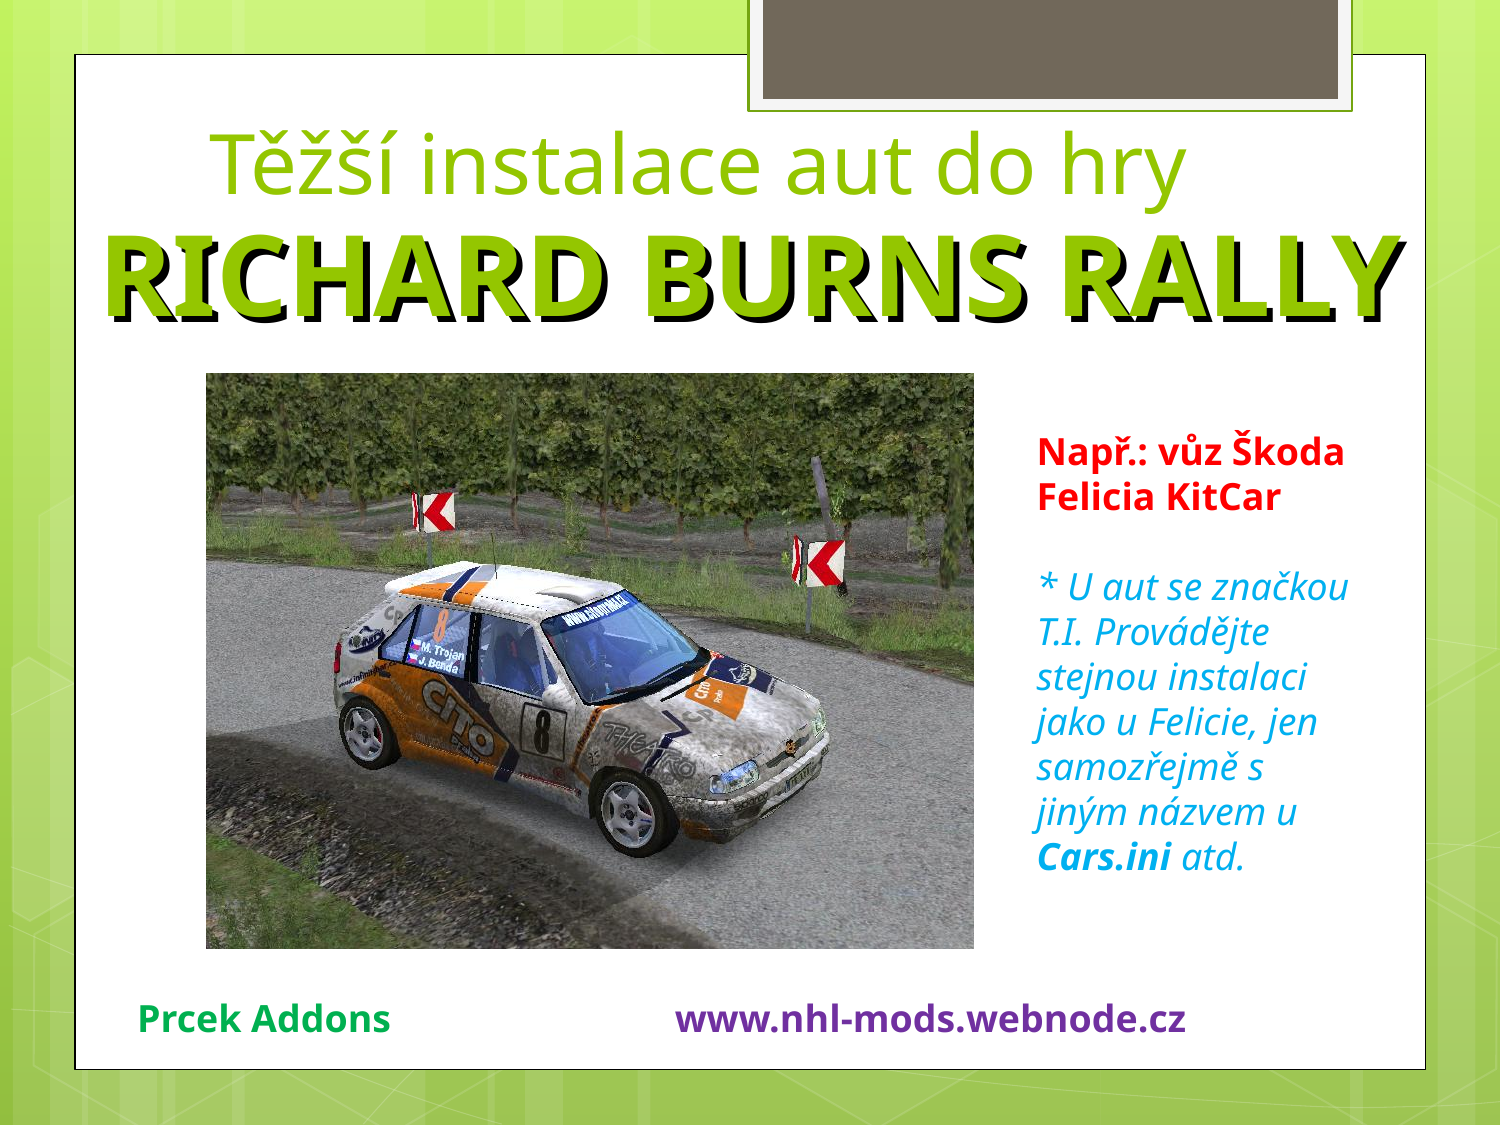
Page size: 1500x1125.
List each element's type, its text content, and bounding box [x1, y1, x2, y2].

title Těžší instalace aut do hry [194, 30, 1348, 196]
text_box Např.: vůz Škoda Felicia KitCar * U aut se značkou T.I. Provádějte stejnou instalaci jako u Felicie, jen samozřejmě s jiným názvem u Cars.ini atd. [1021, 420, 1378, 936]
picture [206, 373, 974, 950]
text_box Prcek Addons www.nhl-mods.webnode.cz [122, 987, 1388, 1049]
text_box RichARD BURNS RALLY [83, 196, 1417, 346]
